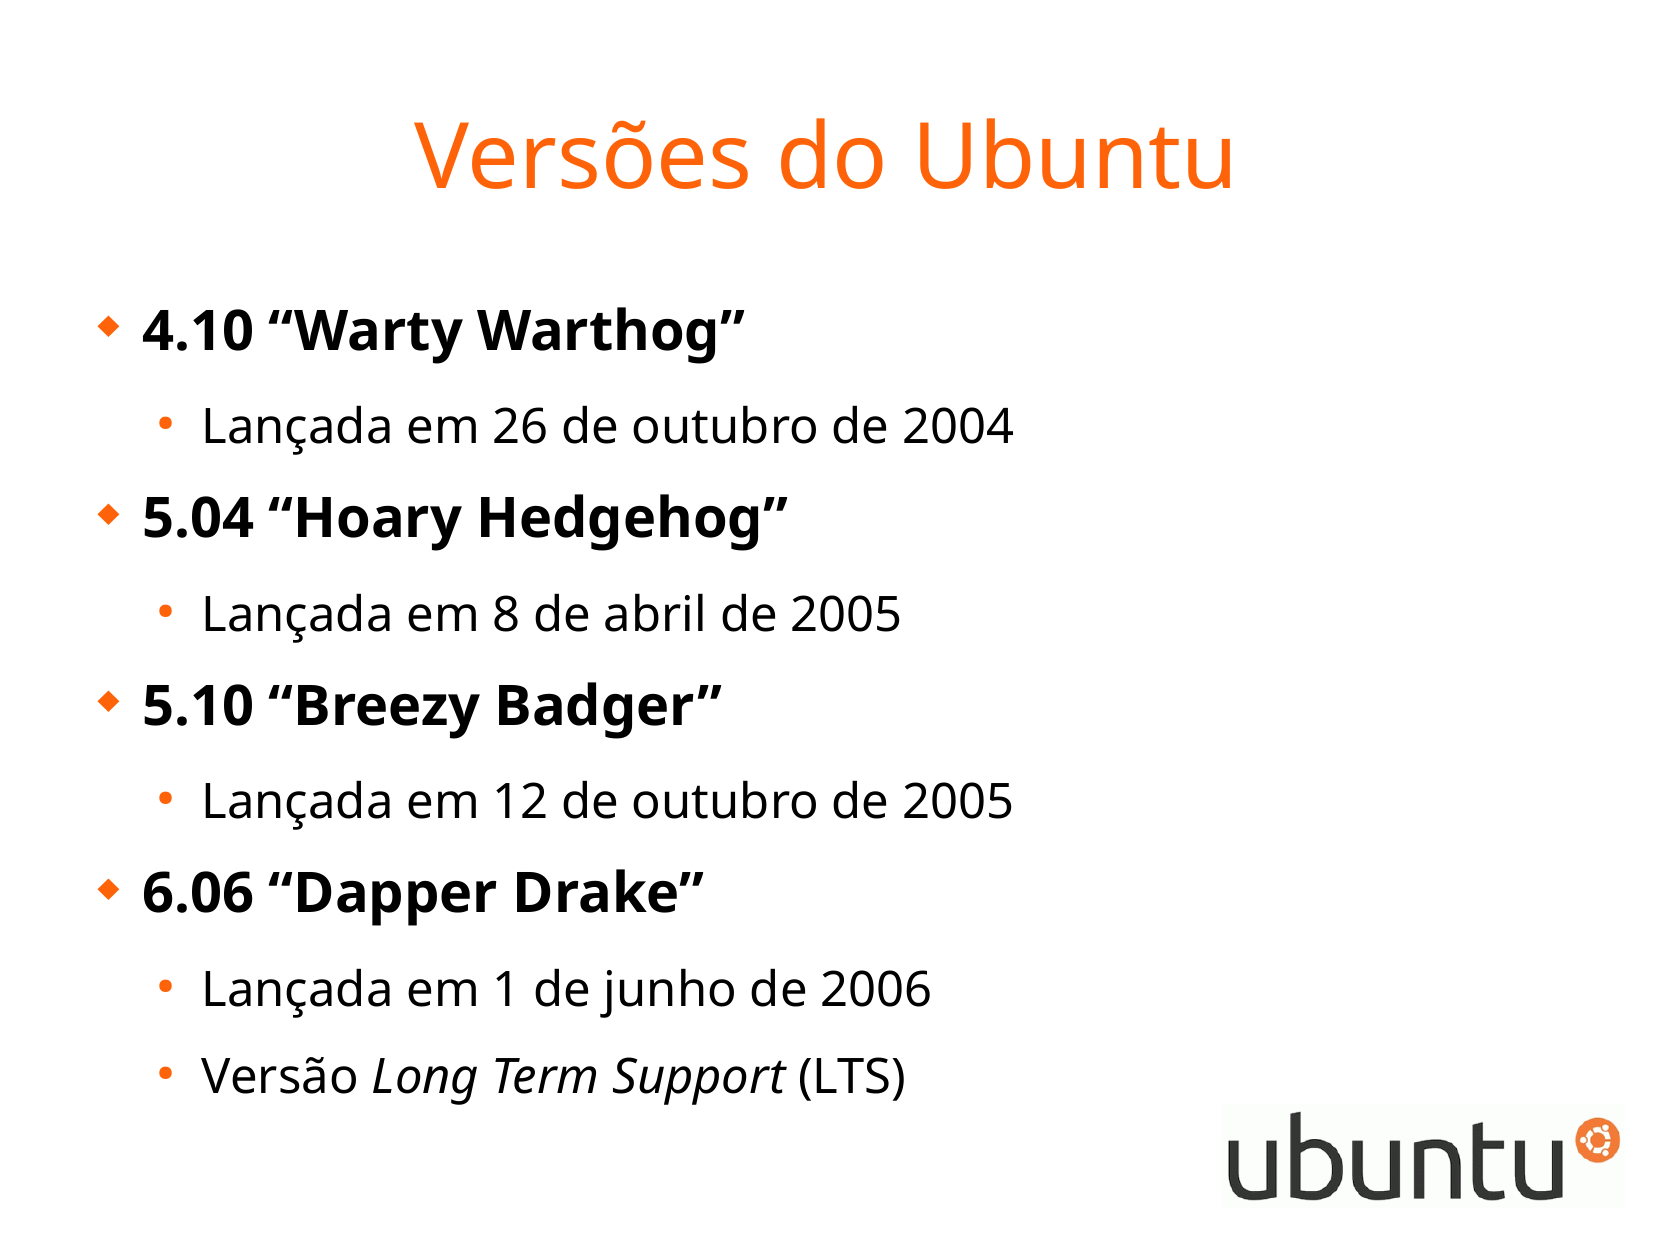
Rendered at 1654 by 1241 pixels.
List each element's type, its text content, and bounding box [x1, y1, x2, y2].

title Versões do Ubuntu [82, 56, 1571, 250]
picture [1222, 1104, 1625, 1208]
list 4.10 “Warty Warthog” Lançada em 26 de outubro de 2004 5.04 “Hoary Hedgehog” Lançada em 8 de abril de 2005 5.10 “Breezy Badger” Lançada em 12 de outubro de 2005 6.06 “Dapper Drake” Lançada em 1 de junho de 2006 Versão Long Term Support (LTS) [82, 290, 1571, 1109]
